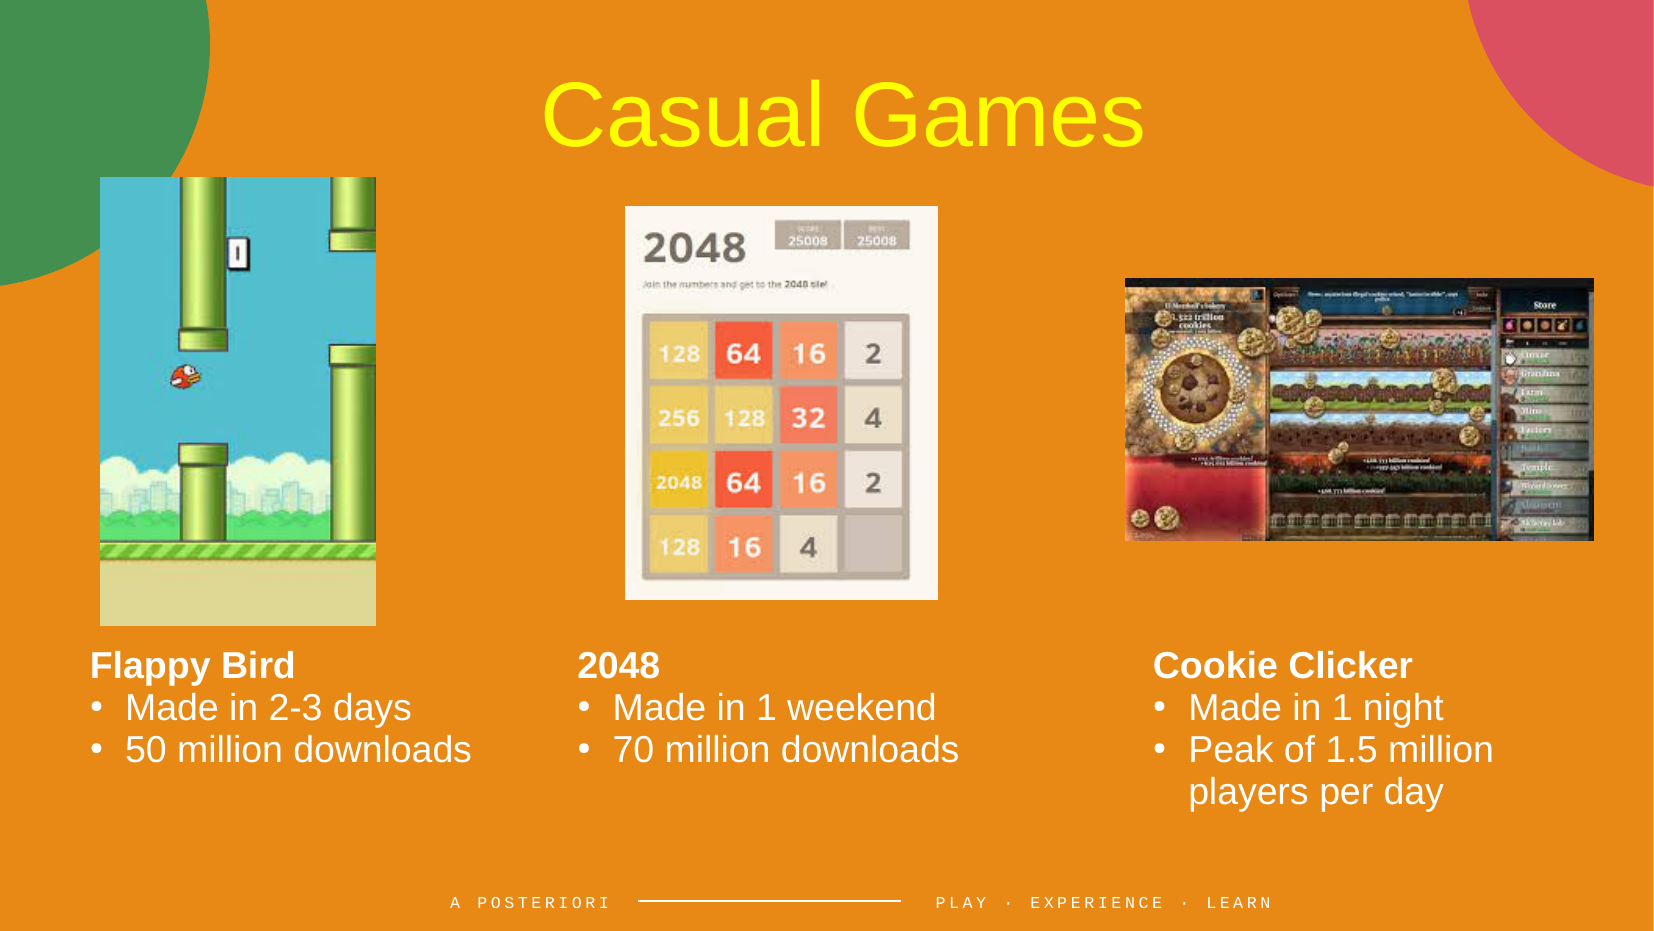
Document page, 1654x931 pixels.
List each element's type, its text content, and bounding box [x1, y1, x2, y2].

text_box 2048 Made in 1 weekend 70 million downloads [562, 637, 976, 821]
picture [625, 206, 938, 601]
text_box Flappy Bird Made in 2-3 days 50 million downloads [75, 637, 488, 820]
text_box Cookie Clicker Made in 1 night Peak of 1.5 million players per day [1138, 637, 1551, 820]
picture [100, 177, 376, 626]
picture [1125, 278, 1594, 541]
title Casual Games [187, 37, 1501, 193]
